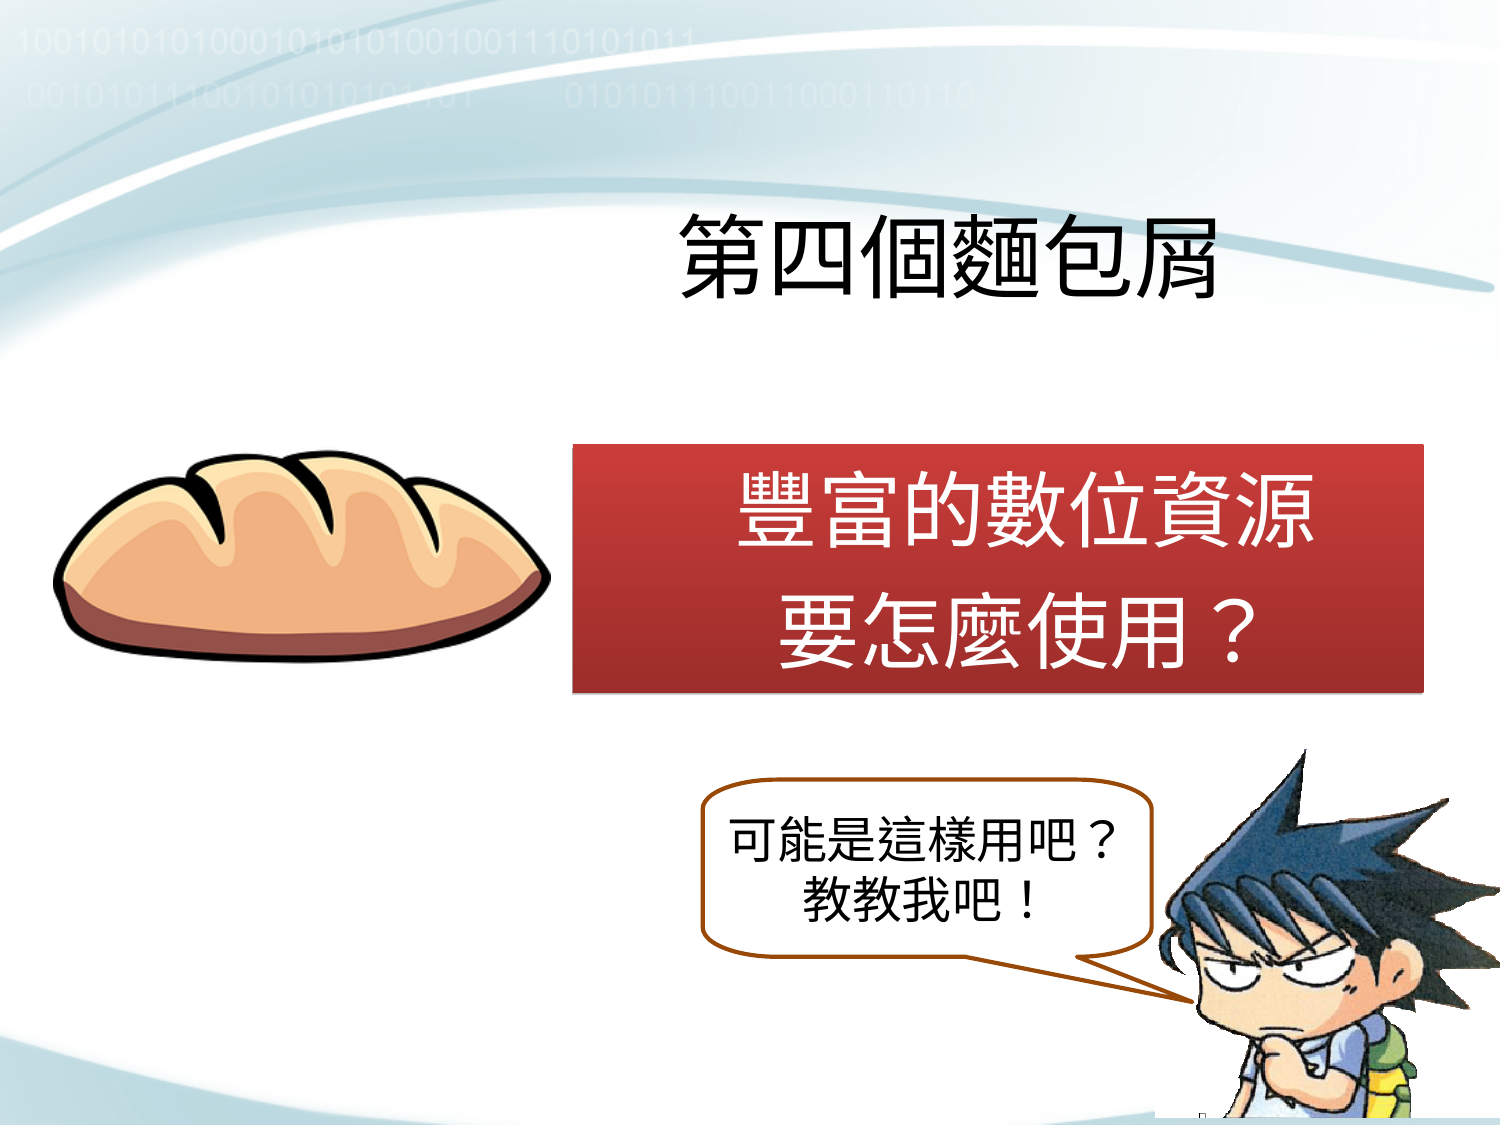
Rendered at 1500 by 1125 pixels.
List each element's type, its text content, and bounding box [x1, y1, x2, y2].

text_box 可能是這樣用吧？教教我吧！ [702, 779, 1193, 1002]
picture [1155, 744, 1500, 1118]
picture [53, 432, 551, 682]
list 豐富的數位資源 要怎麼使用？ [572, 444, 1424, 693]
title 第四個麵包屑 [631, 160, 1270, 349]
